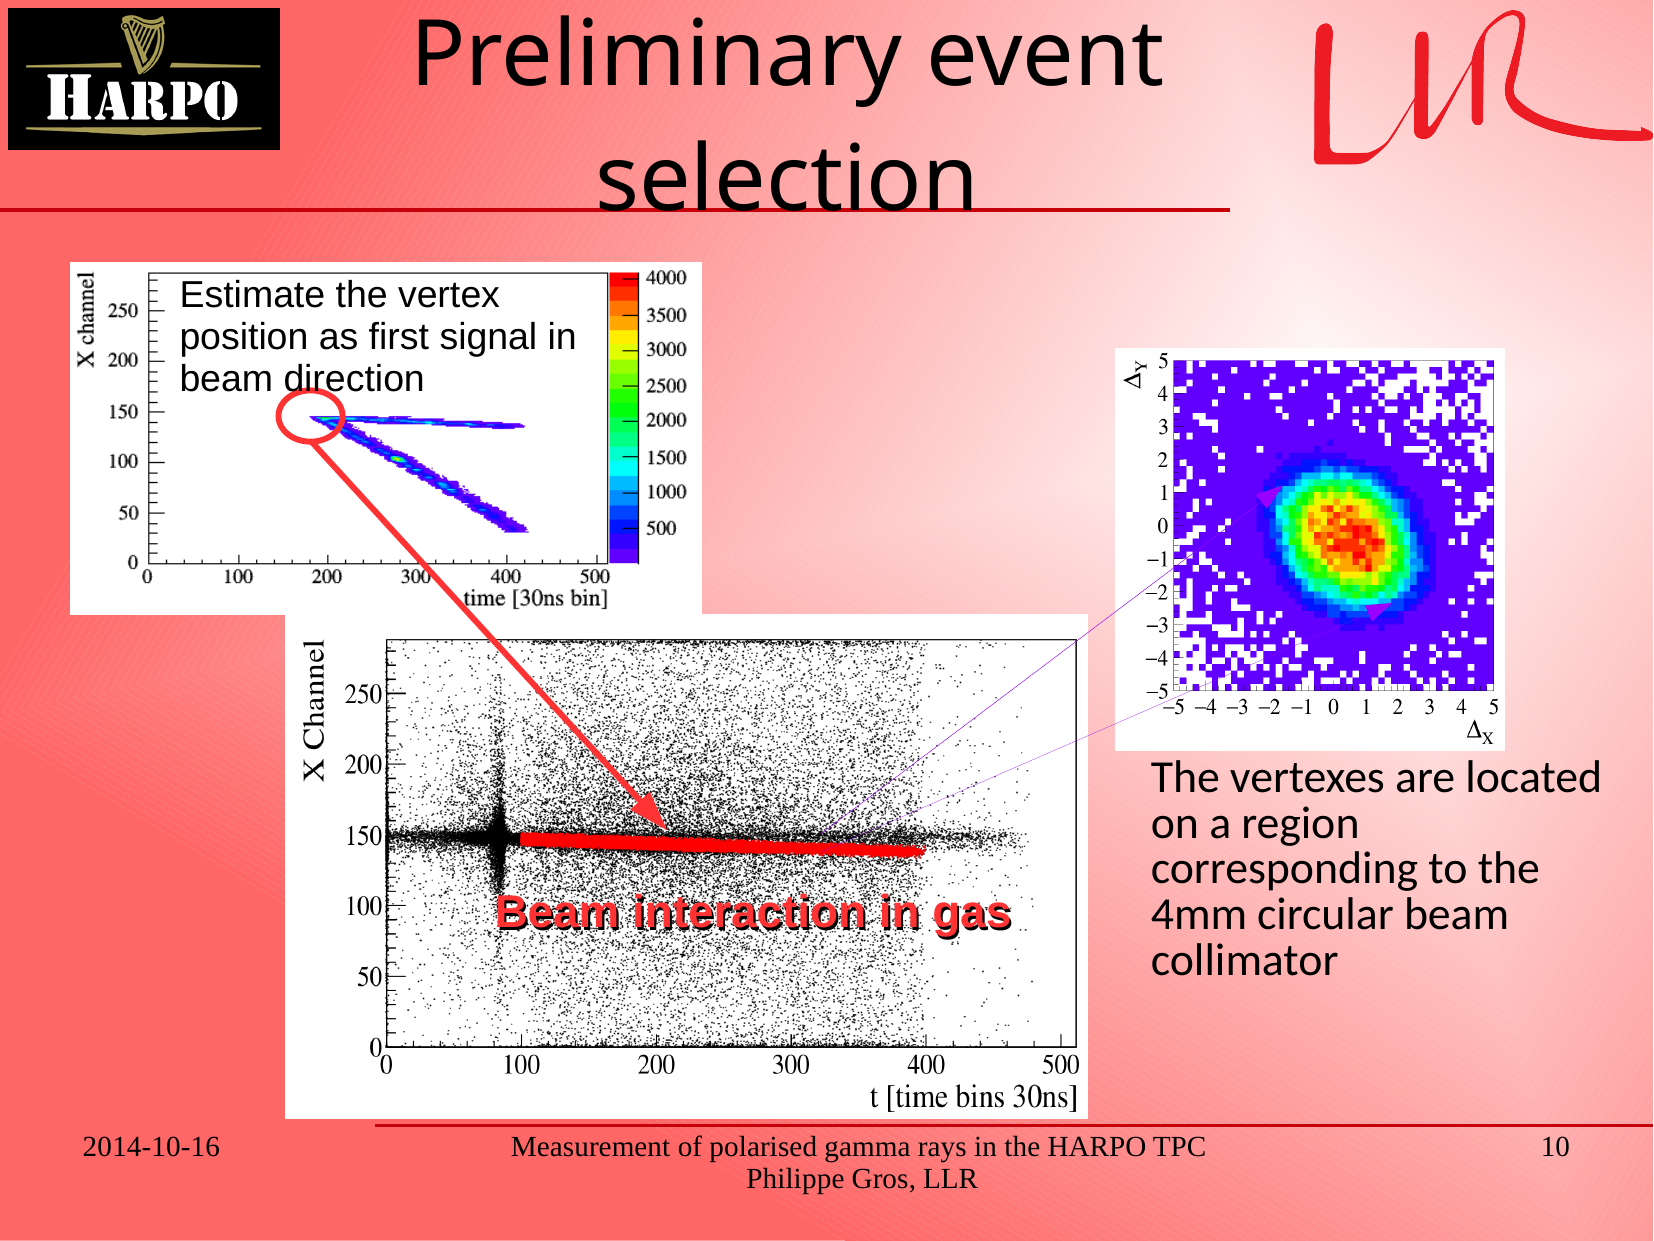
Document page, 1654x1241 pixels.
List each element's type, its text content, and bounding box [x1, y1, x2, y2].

picture [8, 8, 280, 150]
text_box The vertexes are located on a region corresponding to the 4mm circular beam collimator [1136, 750, 1624, 1033]
picture [70, 262, 1088, 1119]
text_box Beam interaction in gas [480, 878, 1066, 946]
title Preliminary event selection [285, 2, 1291, 223]
picture [1115, 348, 1505, 751]
picture [1314, 10, 1653, 165]
text_box Estimate the vertex position as first signal in beam direction [164, 266, 622, 408]
